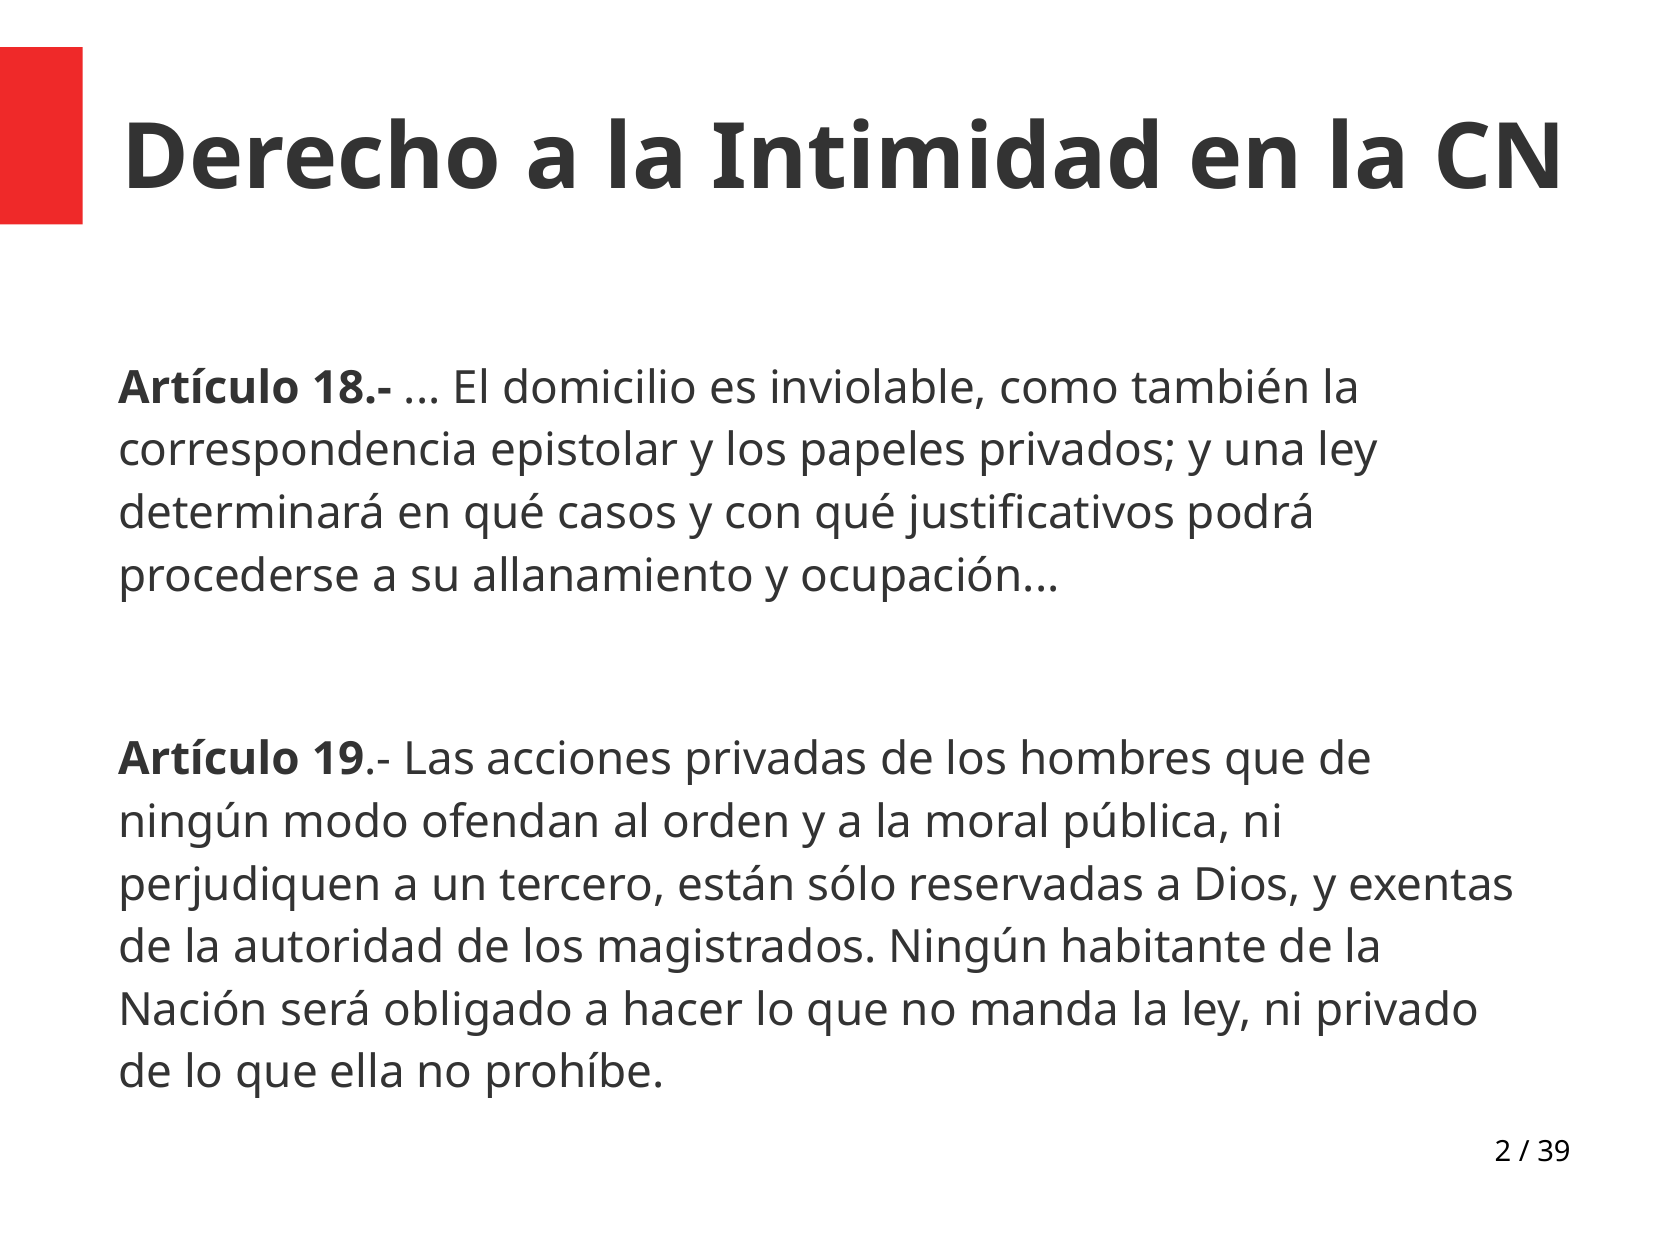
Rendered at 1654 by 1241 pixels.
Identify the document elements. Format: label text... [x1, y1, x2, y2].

list Artículo 18.- ... El domicilio es inviolable, como también la correspondencia epistolar y los papeles privados; y una ley determinará en qué casos y con qué justificativos podrá procederse a su allanamiento y ocupación... Artículo 19.- Las acciones privadas de los hombres que de ningún modo ofendan al orden y a la moral pública, ni perjudiquen a un tercero, están sólo reservadas a Dios, y exentas de la autoridad de los magistrados. Ningún habitante de la Nación será obligado a hacer lo que no manda la ley, ni privado de lo que ella no prohíbe. [118, 354, 1536, 1074]
title Derecho a la Intimidad en la CN [118, 45, 1571, 260]
